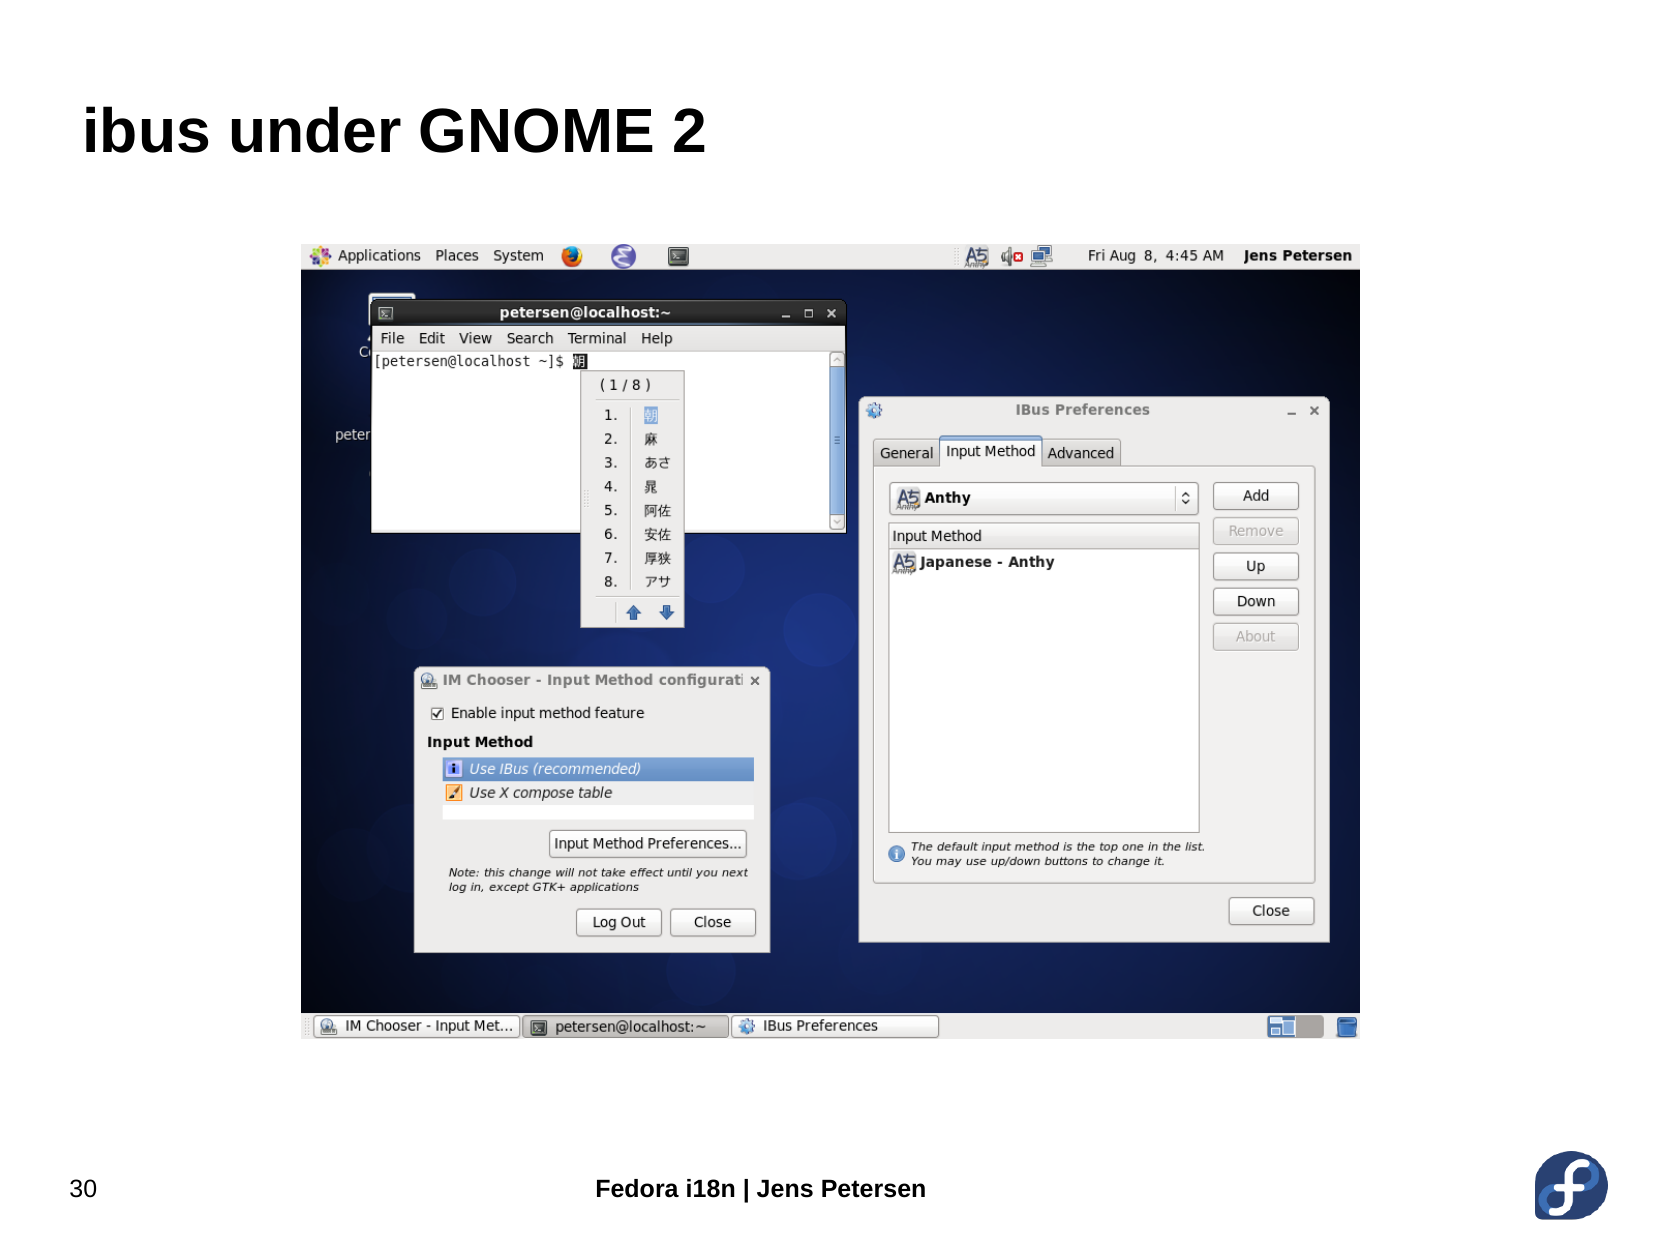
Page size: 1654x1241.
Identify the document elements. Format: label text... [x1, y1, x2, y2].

picture [301, 244, 1360, 1039]
title ibus under GNOME 2 [82, 37, 1571, 226]
picture [1529, 1146, 1613, 1224]
